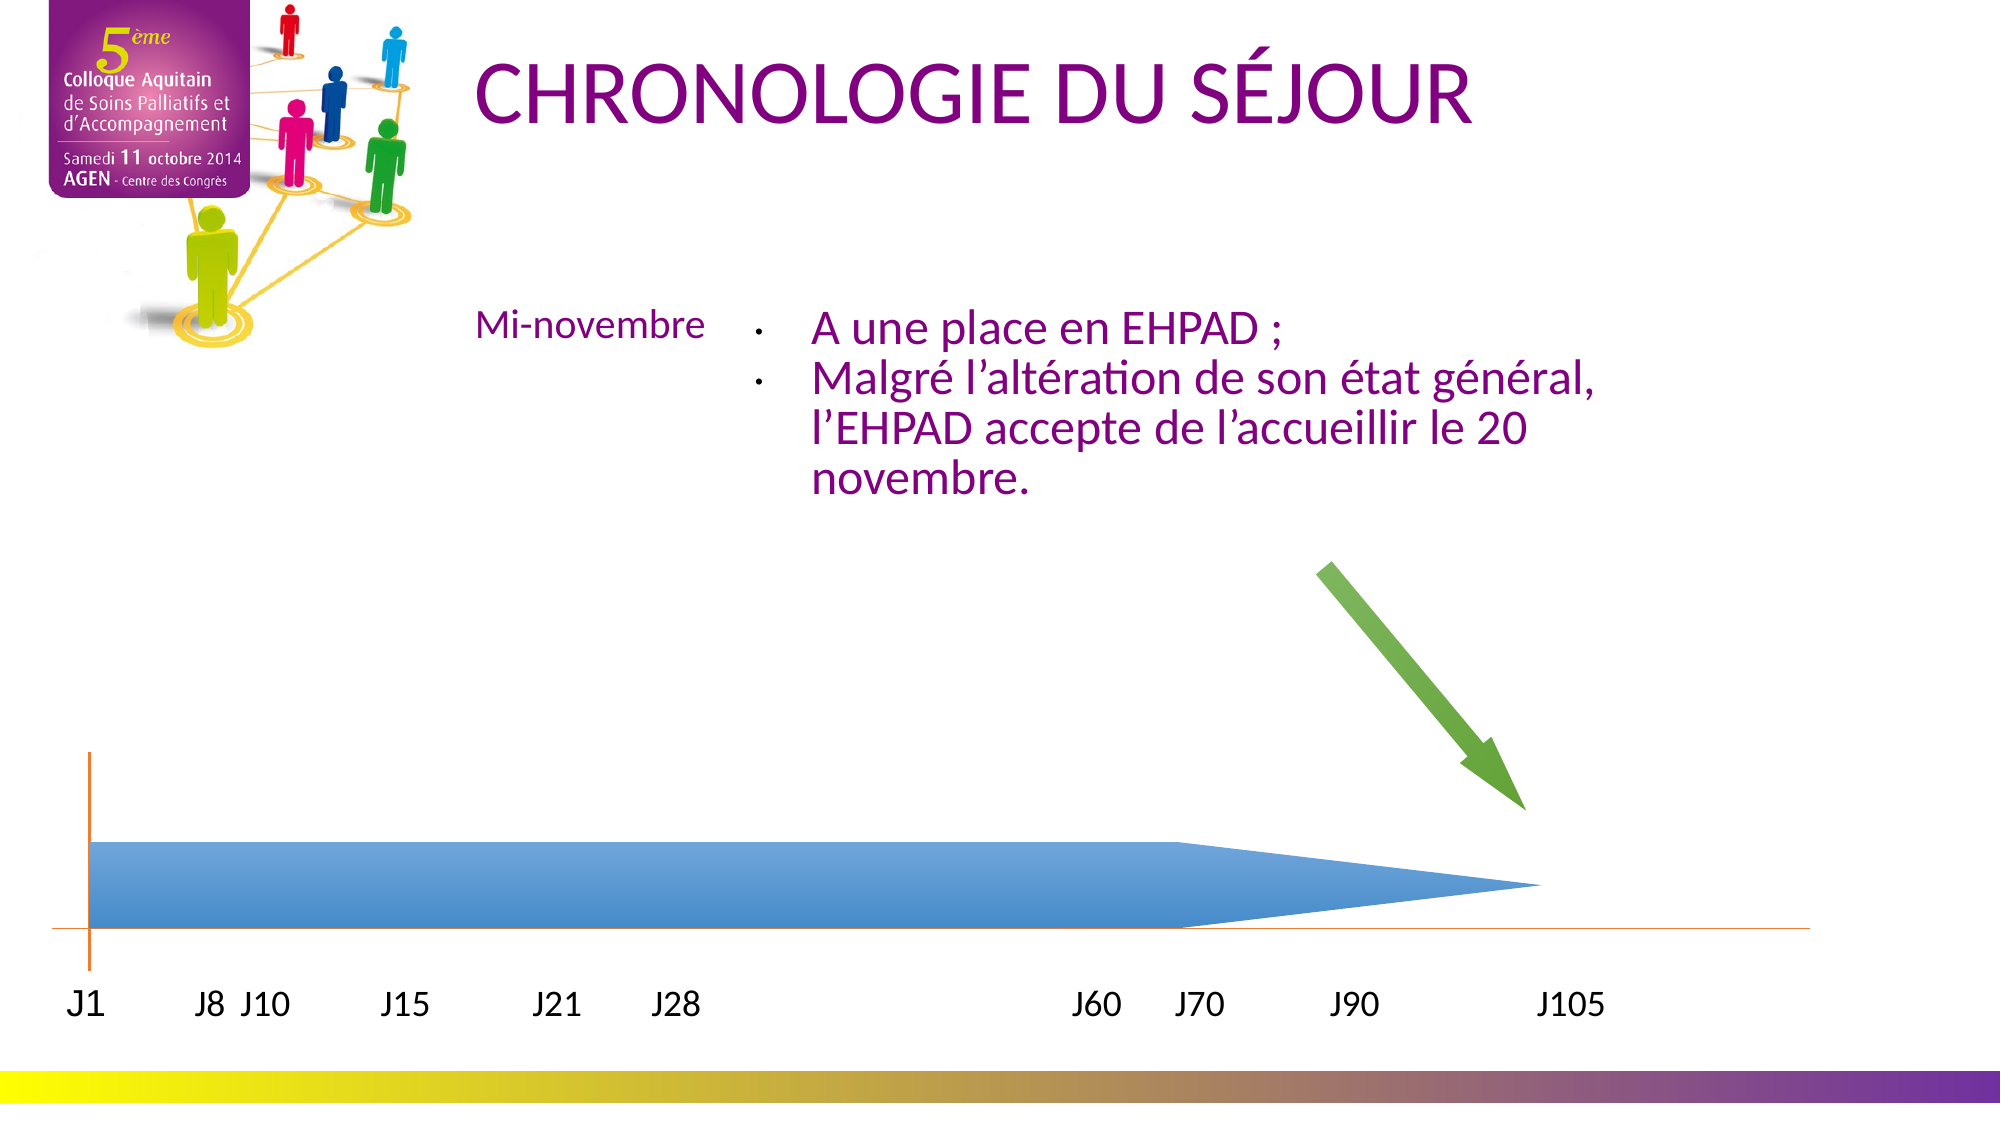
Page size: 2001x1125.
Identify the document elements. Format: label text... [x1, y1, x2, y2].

text_box J28 [636, 971, 731, 1032]
table_header Mi-novembre [460, 299, 740, 559]
text_box J90 [1314, 971, 1409, 1032]
text_box J70 [1160, 971, 1255, 1032]
text_box J10 [225, 971, 320, 1032]
text_box J1 [51, 971, 155, 1032]
text_box [89, 842, 1542, 929]
text_box CHRONOLOGIE DU SÉJOUR [459, 24, 1943, 151]
text_box [1315, 561, 1527, 811]
picture [0, 0, 440, 359]
text_box J15 [365, 971, 460, 1032]
table_header A une place en EHPAD ; Malgré l’altération de son état général, l’EHPAD accepte de l’accueillir le 20 novembre. [740, 299, 1667, 559]
text_box J105 [1522, 971, 1636, 1032]
text_box J21 [517, 971, 612, 1032]
text_box J8 [179, 971, 225, 1032]
text_box J60 [1057, 971, 1152, 1032]
